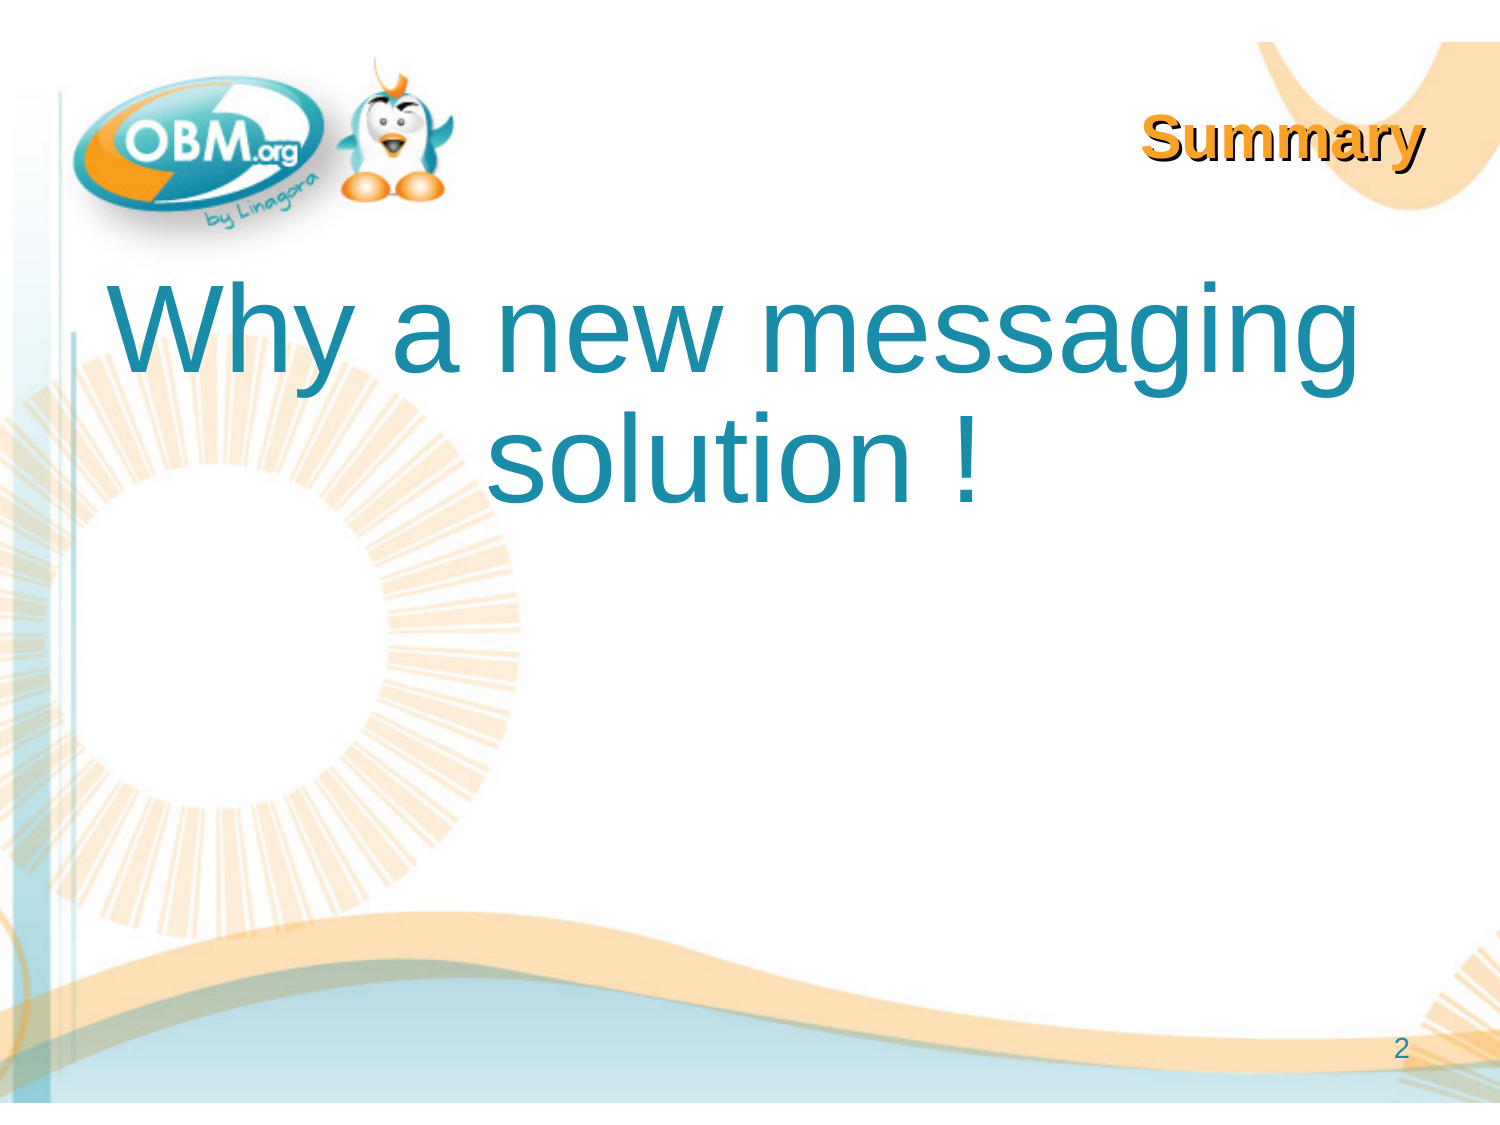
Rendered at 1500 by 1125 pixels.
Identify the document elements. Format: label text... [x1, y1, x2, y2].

title Summary [466, 21, 1426, 257]
text_box Why a new messaging solution ! [91, 260, 1379, 546]
picture [0, 42, 1500, 1103]
